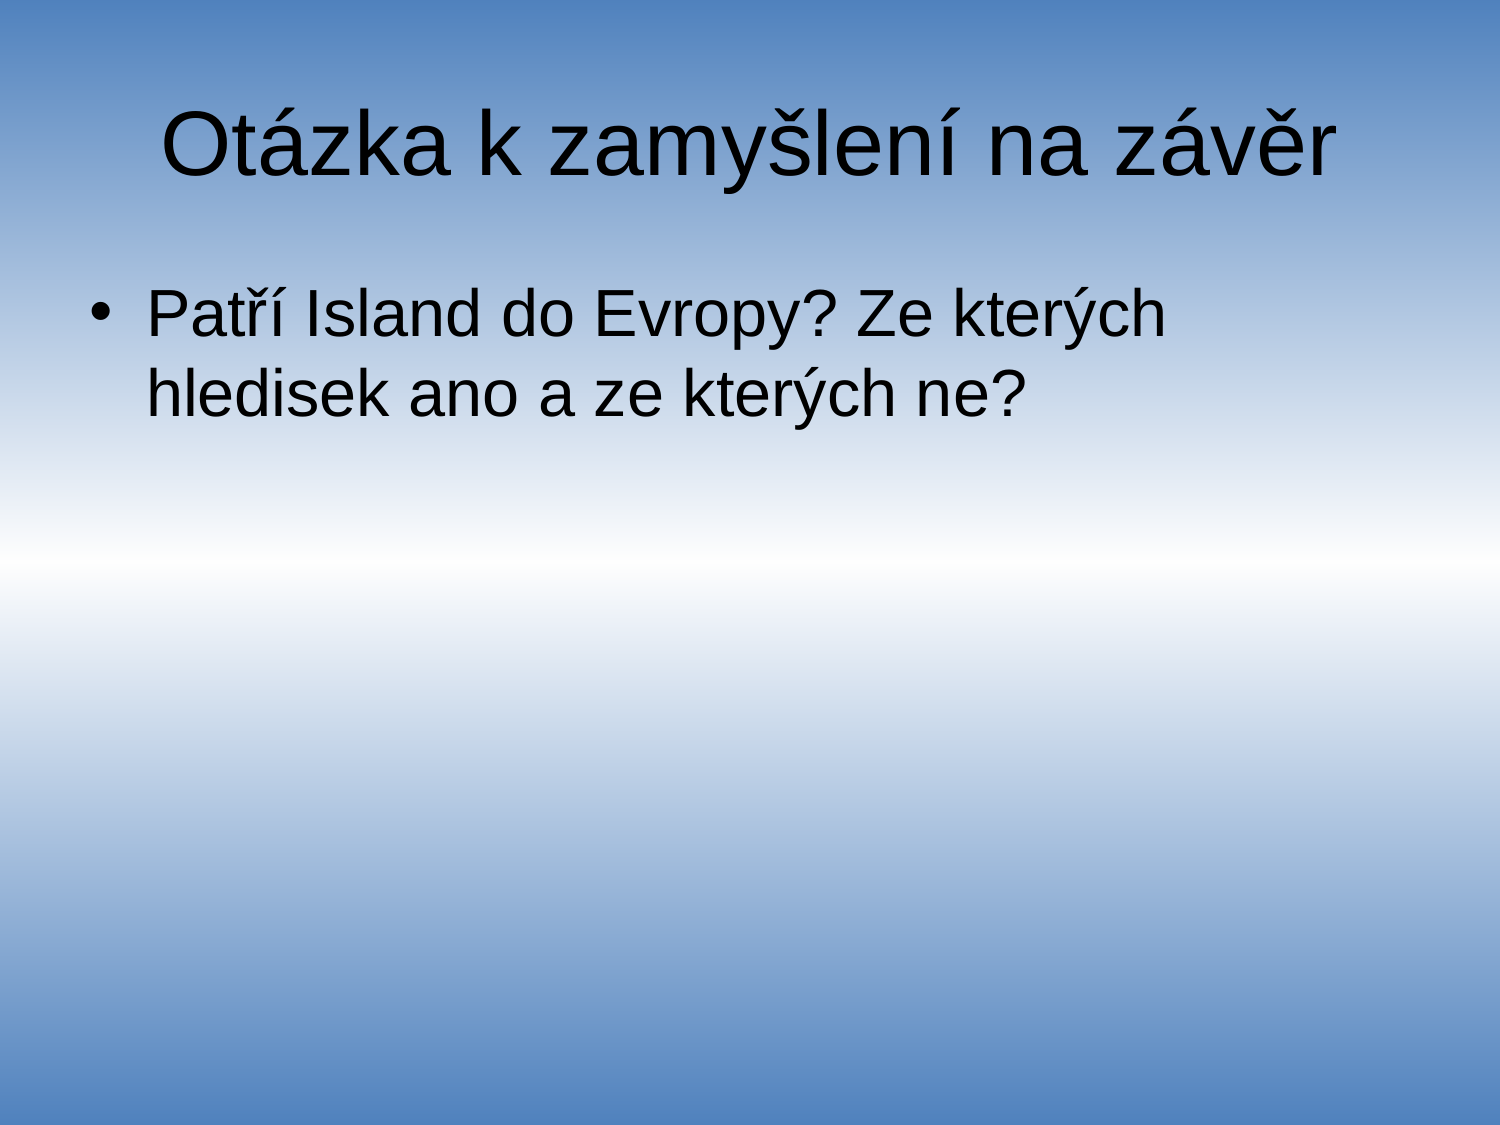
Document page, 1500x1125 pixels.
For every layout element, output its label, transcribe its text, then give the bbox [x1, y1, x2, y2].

title Otázka k zamyšlení na závěr [75, 45, 1426, 233]
list Patří Island do Evropy? Ze kterých hledisek ano a ze kterých ne? [75, 262, 1426, 1006]
